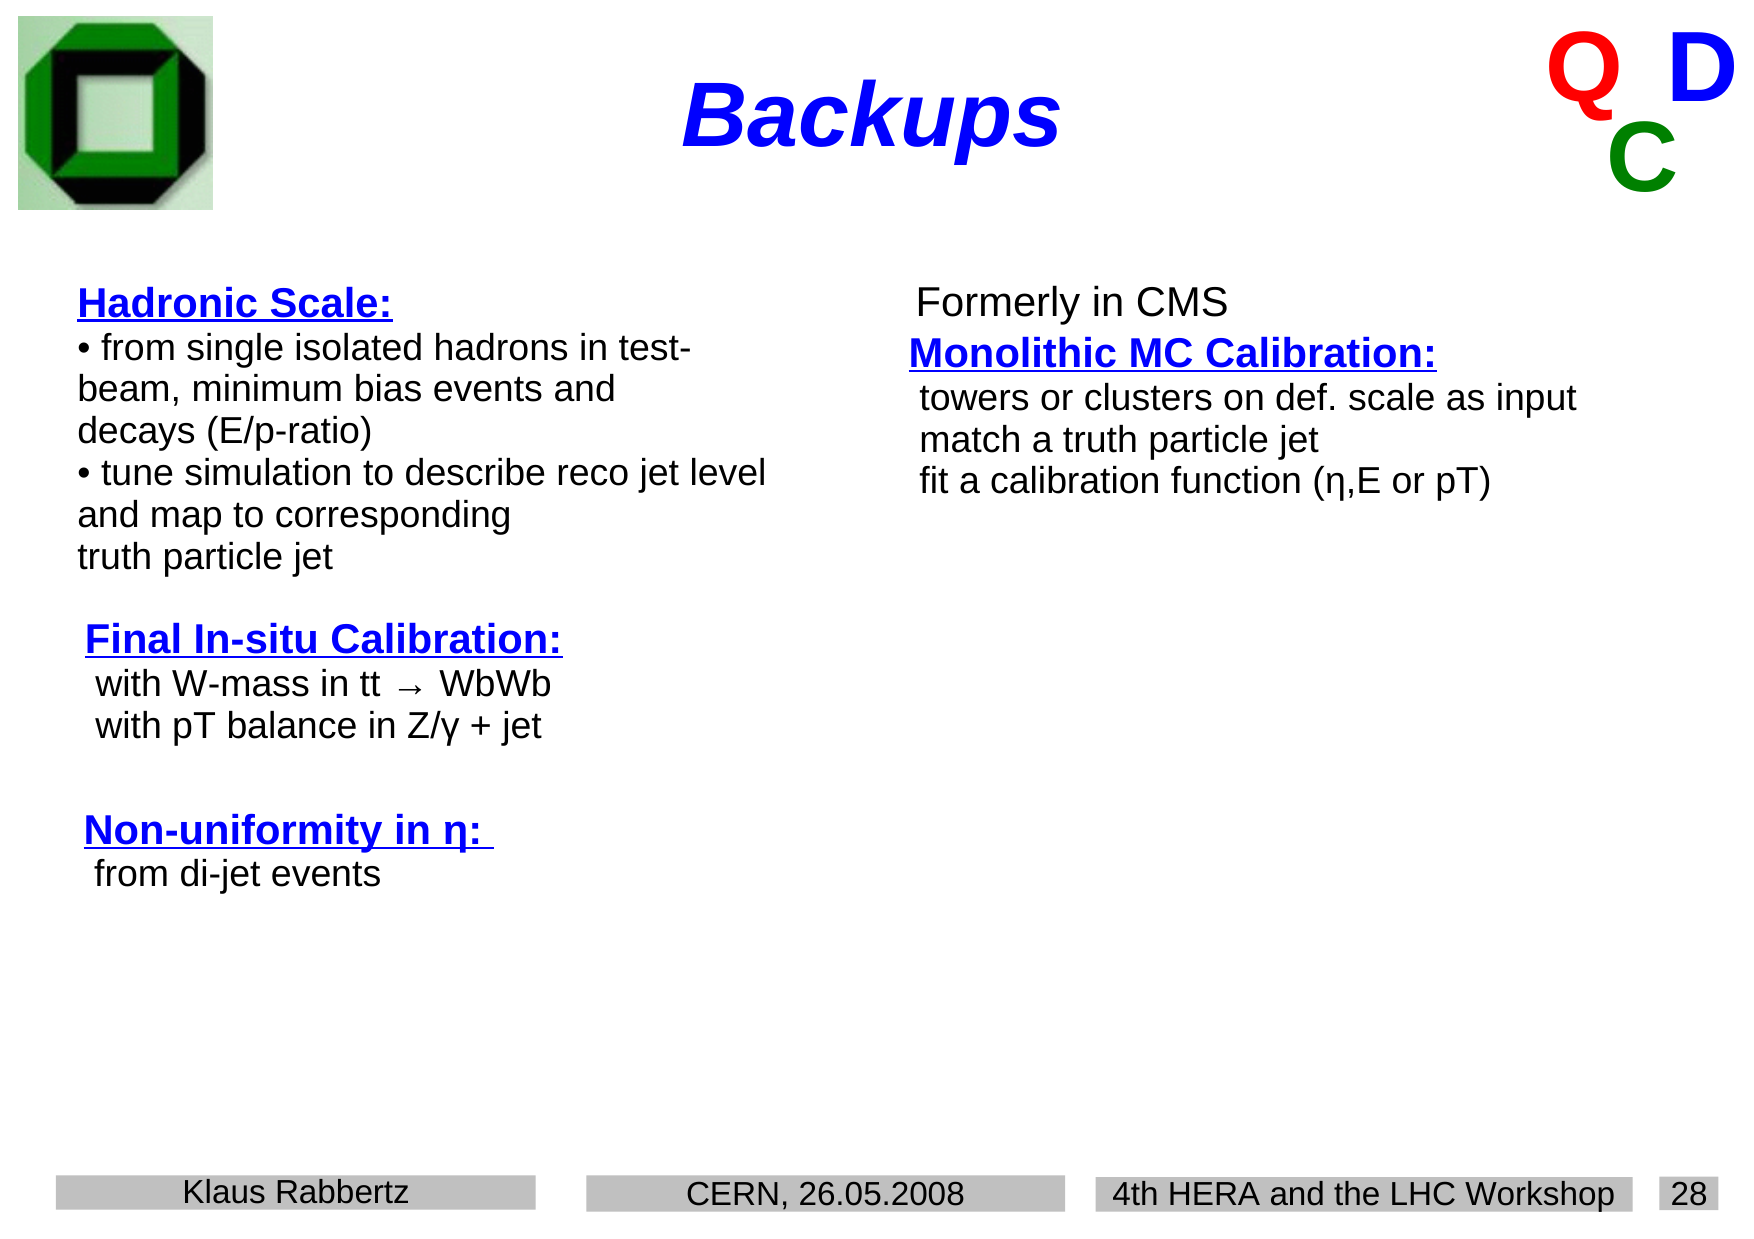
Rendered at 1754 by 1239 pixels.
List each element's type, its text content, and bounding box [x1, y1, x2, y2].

text_box Hadronic Scale: • from single isolated hadrons in test-beam, minimum bias events and decays (E/p-ratio) • tune simulation to describe reco jet level and map to corresponding truth particle jet [65, 267, 783, 632]
title Backups [220, 16, 1525, 213]
text_box Non-uniformity in η: from di-jet events [71, 794, 548, 954]
picture [18, 16, 213, 210]
text_box Final In-situ Calibration: with W-mass in tt → WbWb with pT balance in Z/γ + jet [73, 604, 790, 759]
text_box Monolithic MC Calibration: towers or clusters on def. scale as input match a truth particle jet fit a calibration function (η,E or pT) [896, 317, 1614, 556]
text_box Formerly in CMS [903, 266, 1241, 338]
